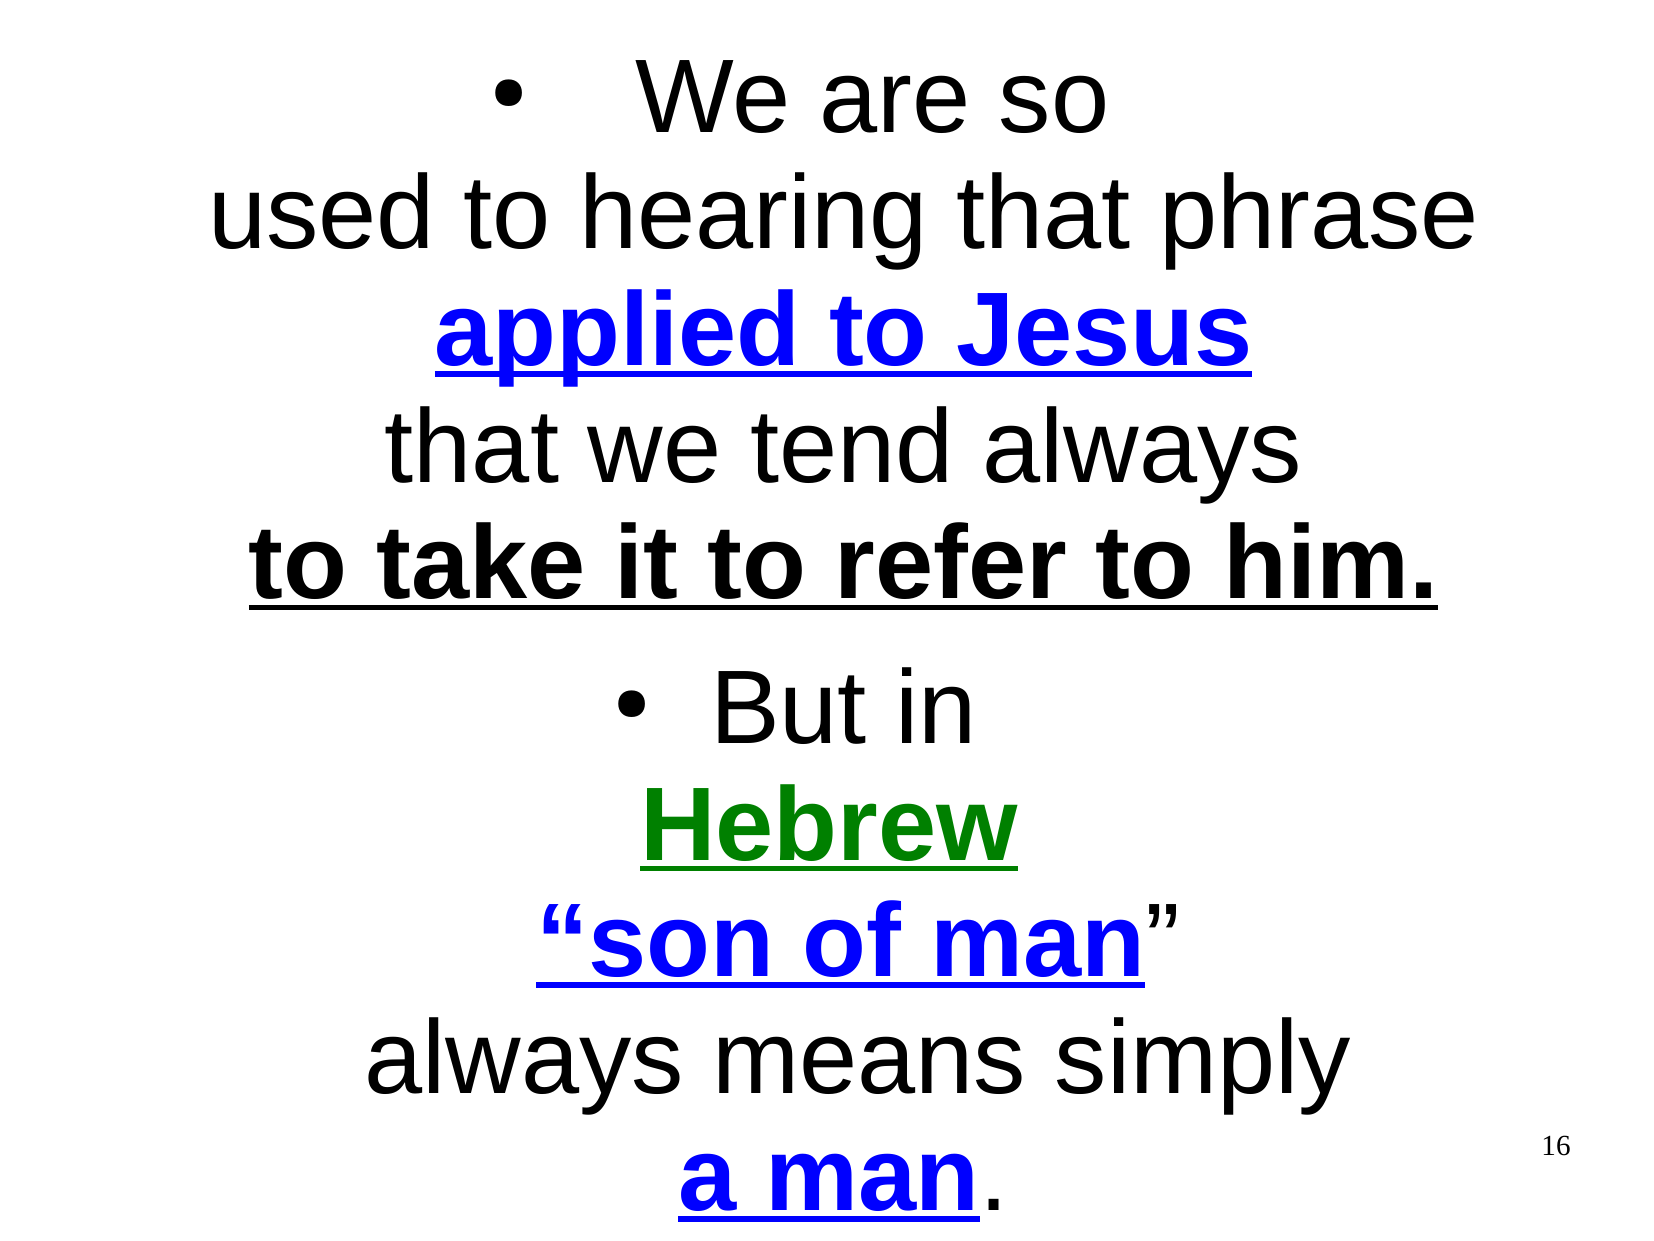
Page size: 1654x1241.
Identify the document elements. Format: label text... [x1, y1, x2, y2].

list We are so used to hearing that phrase applied to Jesus that we tend always to take it to refer to him. But in Hebrew “son of man” always means simply a man. [37, 37, 1613, 1238]
